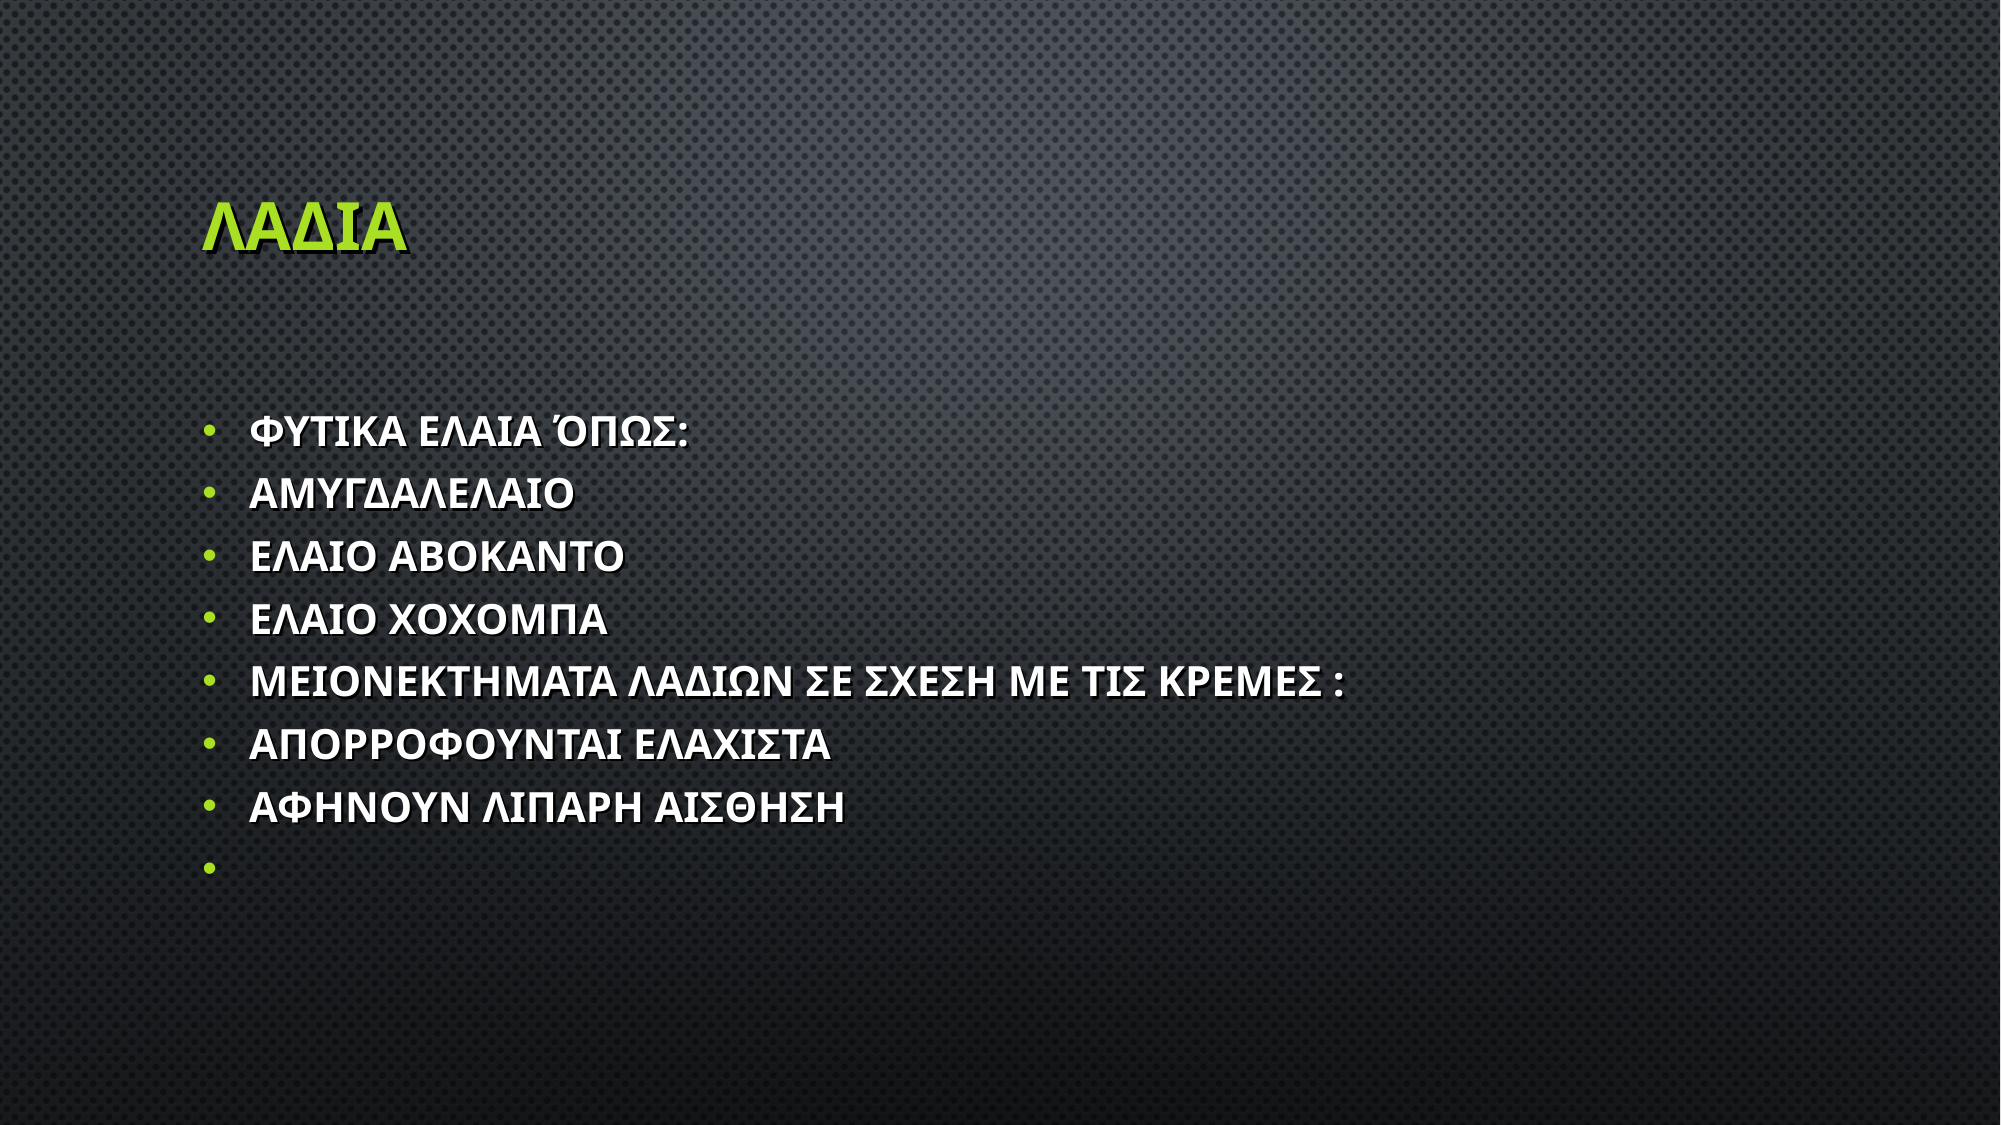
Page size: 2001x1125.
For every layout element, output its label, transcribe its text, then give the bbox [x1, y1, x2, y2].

title ΛΑΔΙΑ [187, 99, 517, 347]
list ΦΥΤΙΚΑ ΕΛΑΙΑ ΌΠΩΣ: ΑΜΥΓΔΑΛΕΛΑΙΟ ΕΛΑΙΟ ΑΒΟΚΑΝΤΟ ΕΛΑΙΟ ΧΟΧΟΜΠΑ ΜΕΙΟΝΕΚΤΗΜΑΤΑ ΛΑΔΙΩΝ ΣΕ ΣΧΕΣΗ ΜΕ ΤΙΣ ΚΡΕΜΕΣ : ΑΠΟΡΡΟΦΟΥΝΤΑΙ ΕΛΑΧΙΣΤΑ ΑΦΗΝΟΥΝ ΛΙΠΑΡΗ ΑΙΣΘΗΣΗ [187, 347, 1813, 950]
